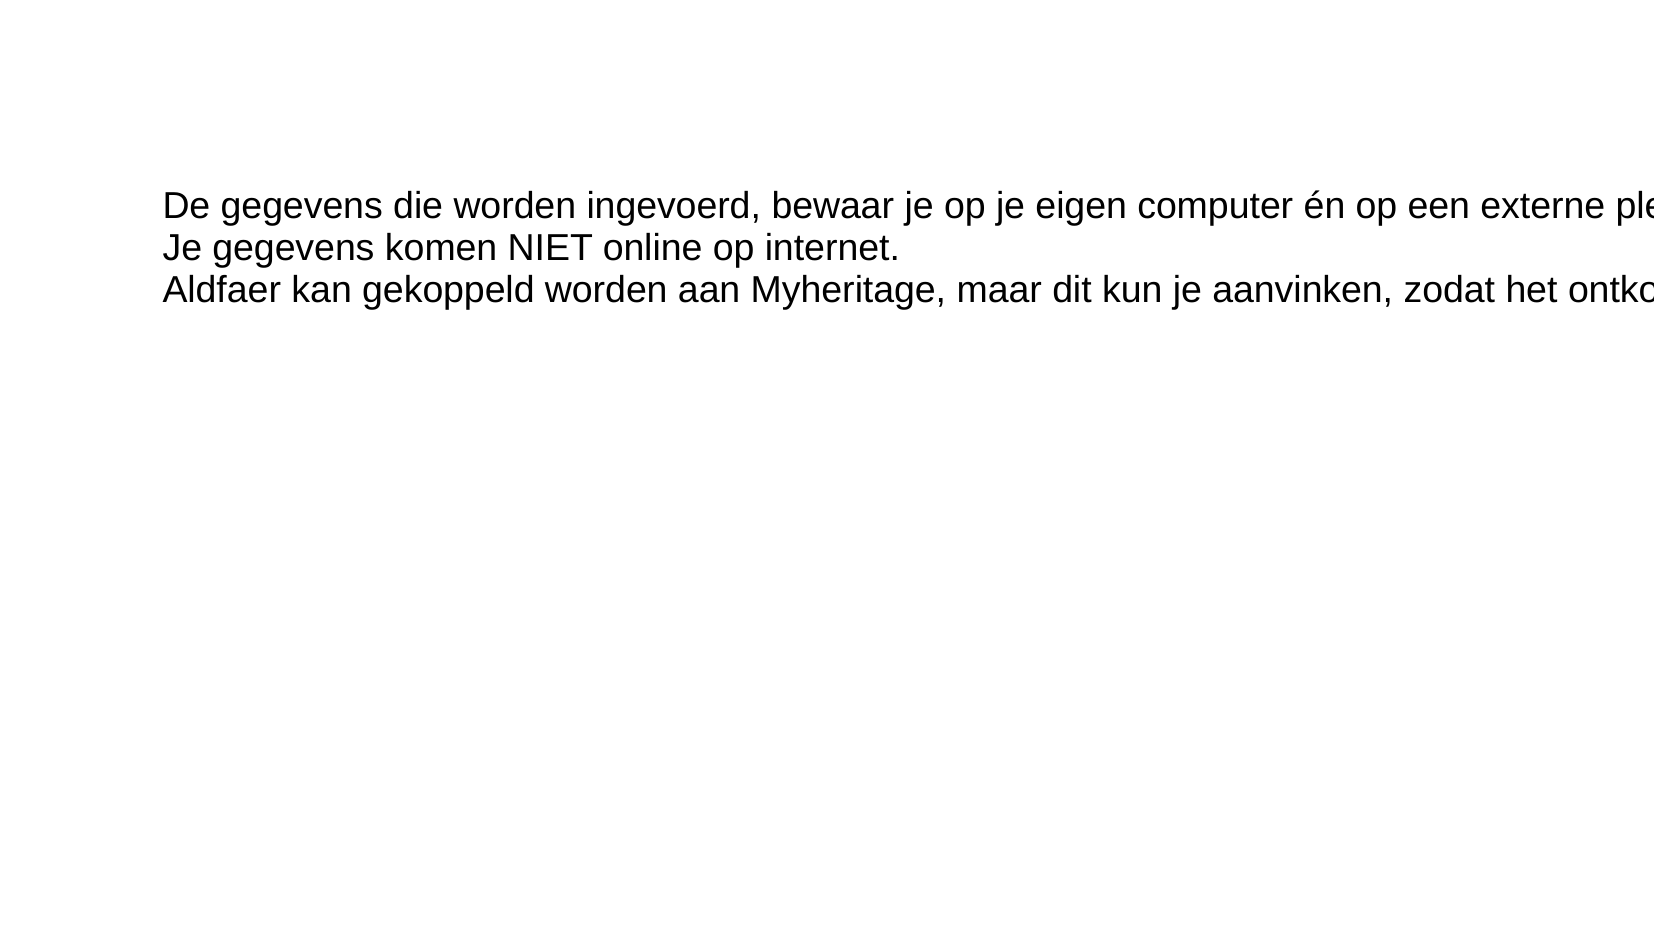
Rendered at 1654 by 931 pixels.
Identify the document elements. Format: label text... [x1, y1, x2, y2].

text_box De gegevens die worden ingevoerd, bewaar je op je eigen computer én op een externe plek (usb stick, externe schijf) Je gegevens komen NIET online op internet. Aldfaer kan gekoppeld worden aan Myheritage, maar dit kun je aanvinken, zodat het ontkoppeld wordt. [147, 177, 1329, 402]
